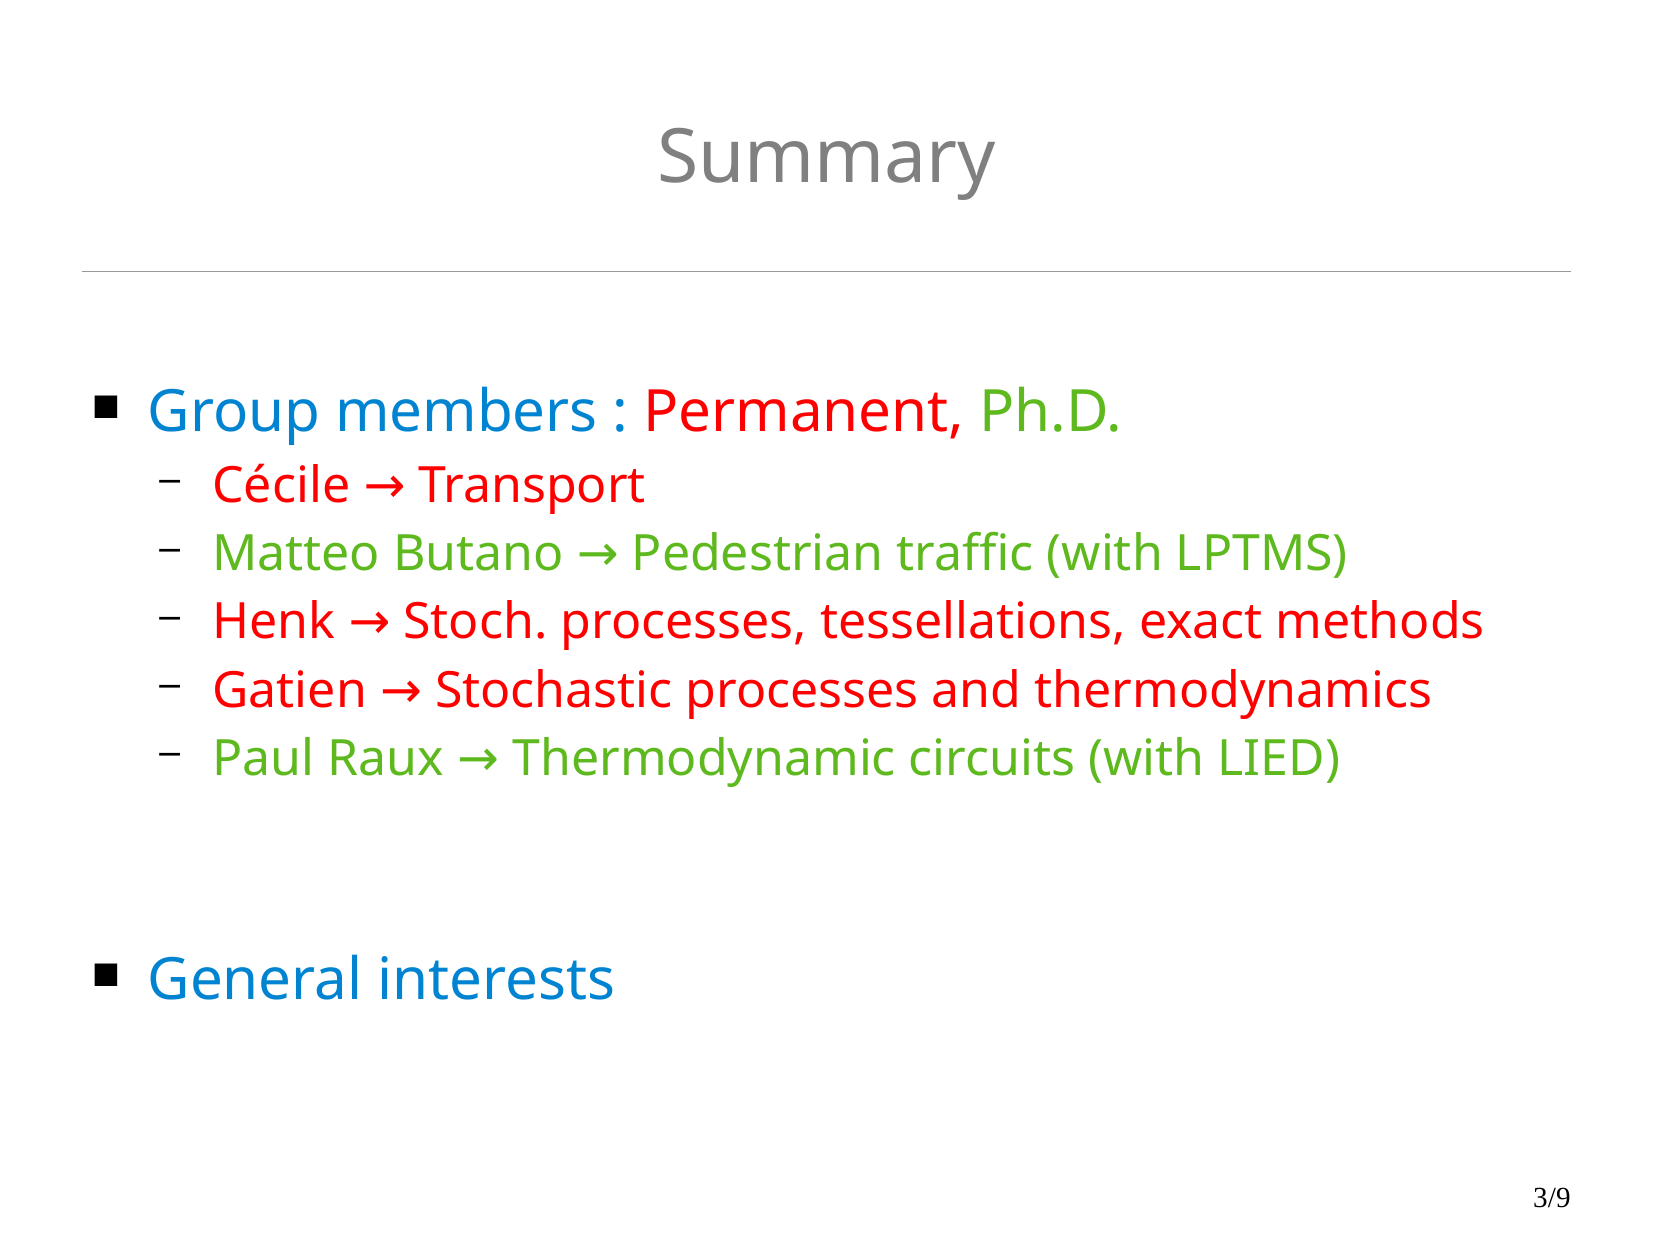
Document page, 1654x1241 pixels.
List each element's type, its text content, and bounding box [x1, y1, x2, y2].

title Summary [82, 49, 1571, 257]
list Group members : Permanent, Ph.D. Cécile → Transport Matteo Butano → Pedestrian traffic (with LPTMS) Henk → Stoch. processes, tessellations, exact methods Gatien → Stochastic processes and thermodynamics Paul Raux → Thermodynamic circuits (with LIED) General interests [70, 290, 1559, 1182]
